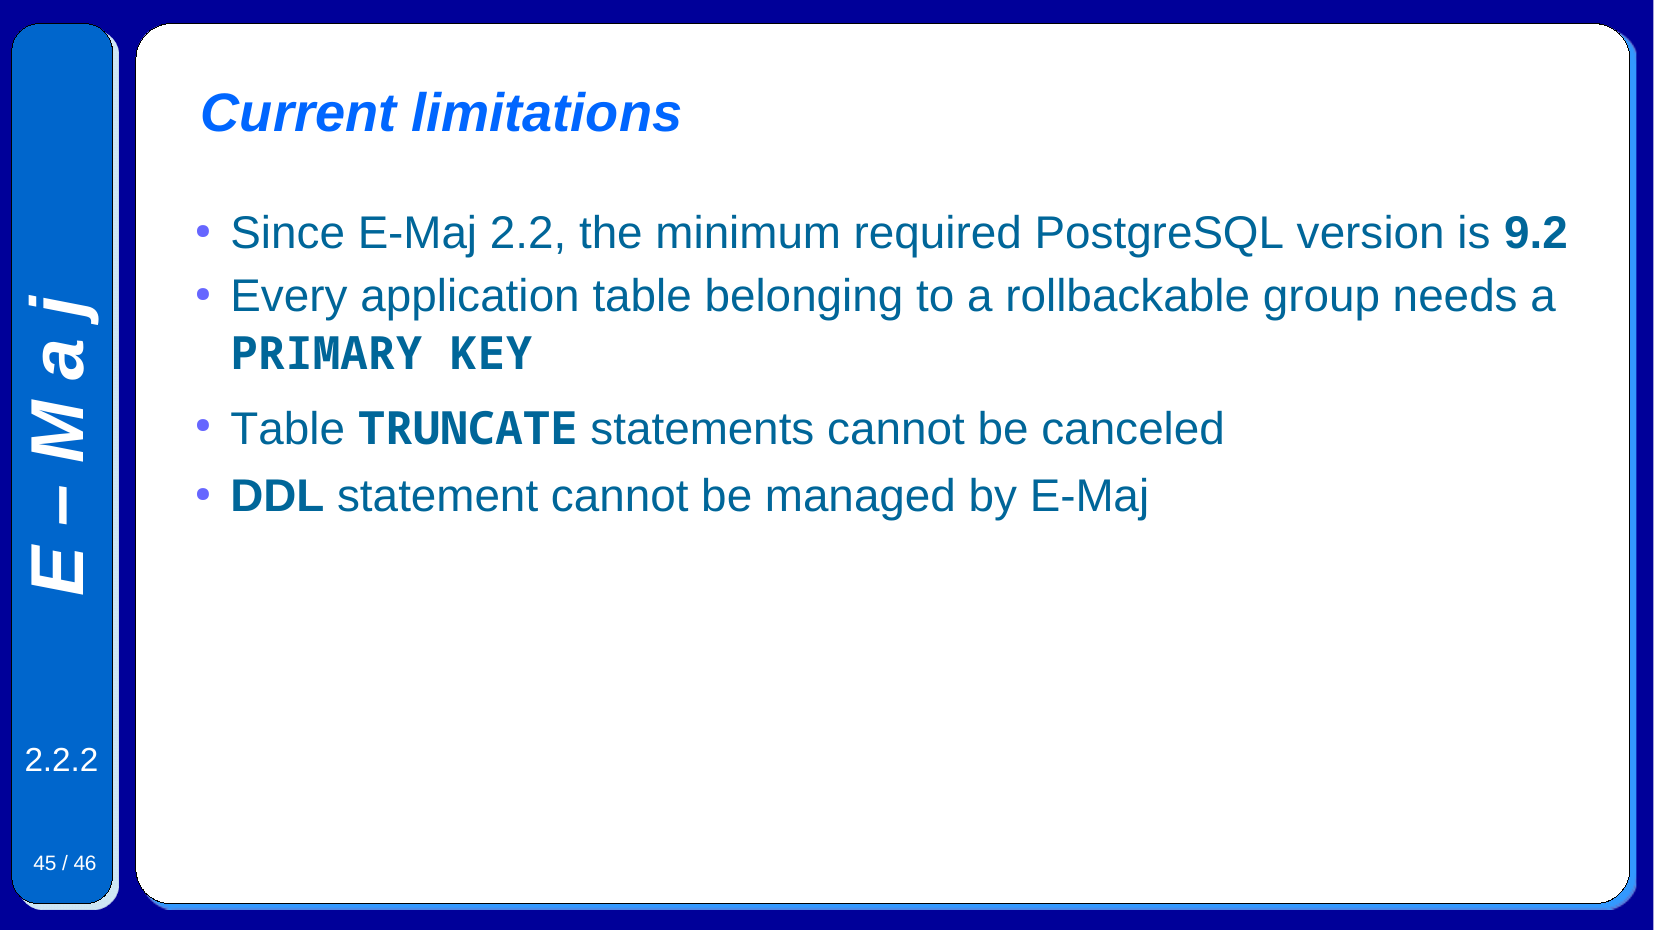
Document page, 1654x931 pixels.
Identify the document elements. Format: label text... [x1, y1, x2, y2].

list Since E-Maj 2.2, the minimum required PostgreSQL version is 9.2 Every application table belonging to a rollbackable group needs a PRIMARY KEY Table TRUNCATE statements cannot be canceled DDL statement cannot be managed by E-Maj [177, 206, 1587, 827]
title Current limitations [200, 34, 1575, 191]
